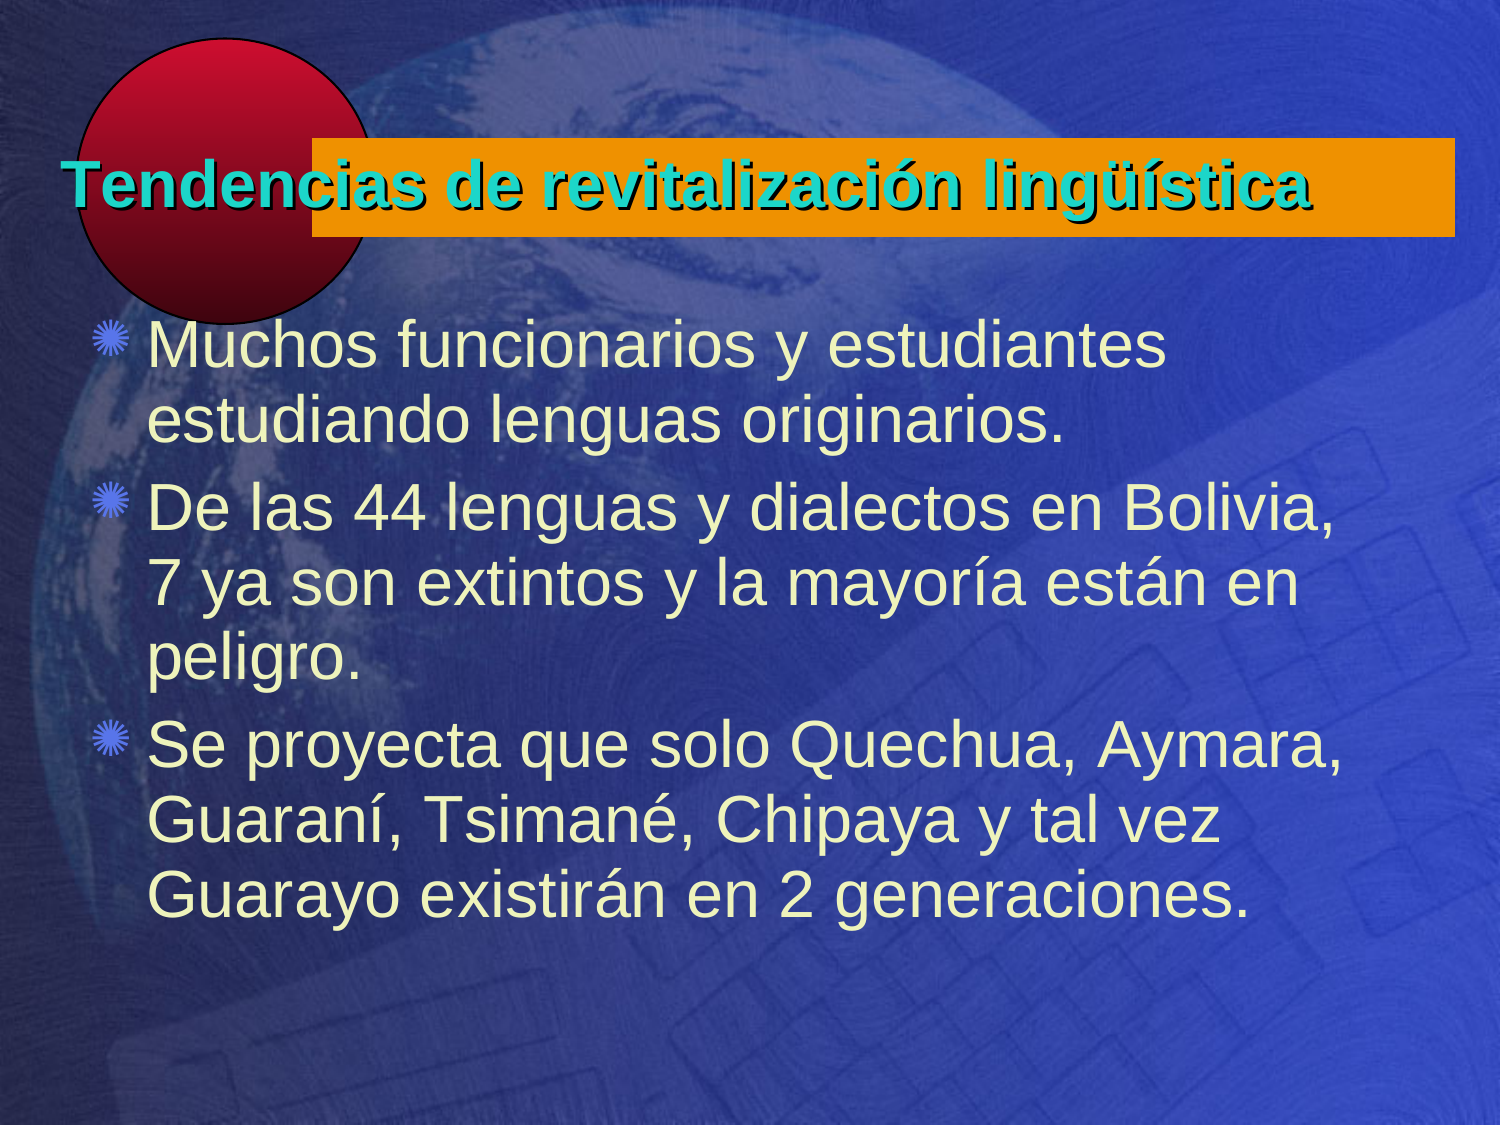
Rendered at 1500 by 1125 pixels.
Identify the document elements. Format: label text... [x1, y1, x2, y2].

title Tendencias de revitalización lingüística [60, 71, 1457, 303]
text_box Muchos funcionarios y estudiantes estudiando lenguas originarios. De las 44 lenguas y dialectos en Bolivia, 7 ya son extintos y la mayoría están en peligro. Se proyecta que solo Quechua, Aymara, Guaraní, Tsimané, Chipaya y tal vez Guarayo existirán en 2 generaciones. [75, 299, 1426, 1047]
picture [0, 0, 1500, 1125]
